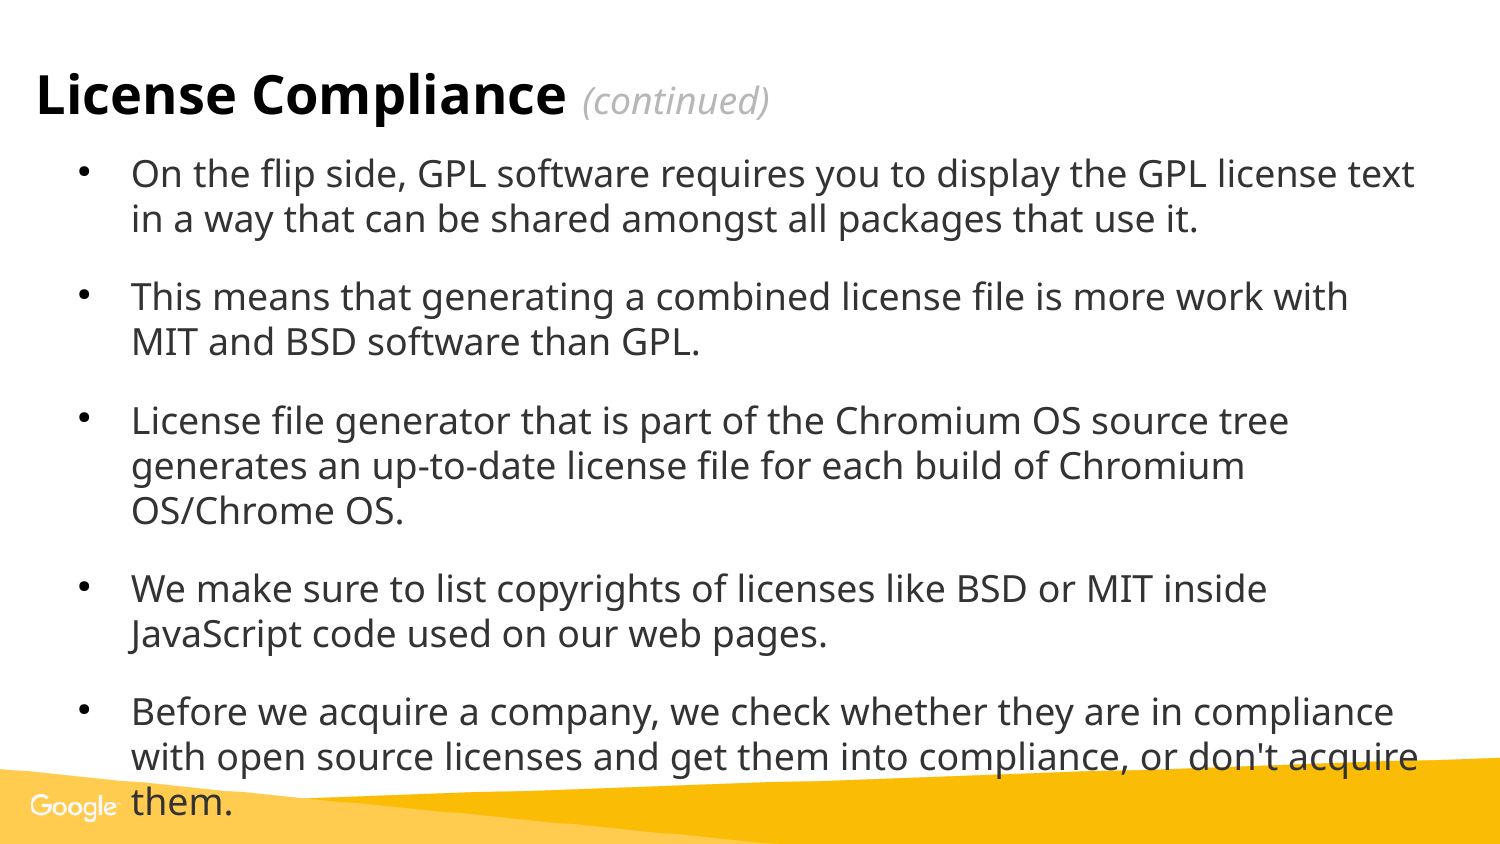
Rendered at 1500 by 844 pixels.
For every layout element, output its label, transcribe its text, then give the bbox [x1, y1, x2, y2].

picture [0, 0, 1500, 844]
text_box License Compliance (continued) [20, 45, 1471, 169]
list On the flip side, GPL software requires you to display the GPL license text in a way that can be shared amongst all packages that use it. This means that generating a combined license file is more work with MIT and BSD software than GPL. License file generator that is part of the Chromium OS source tree generates an up-to-date license file for each build of Chromium OS/Chrome OS. We make sure to list copyrights of licenses like BSD or MIT inside JavaScript code used on our web pages. Before we acquire a company, we check whether they are in compliance with open source licenses and get them into compliance, or don't acquire them. [45, 169, 1441, 766]
